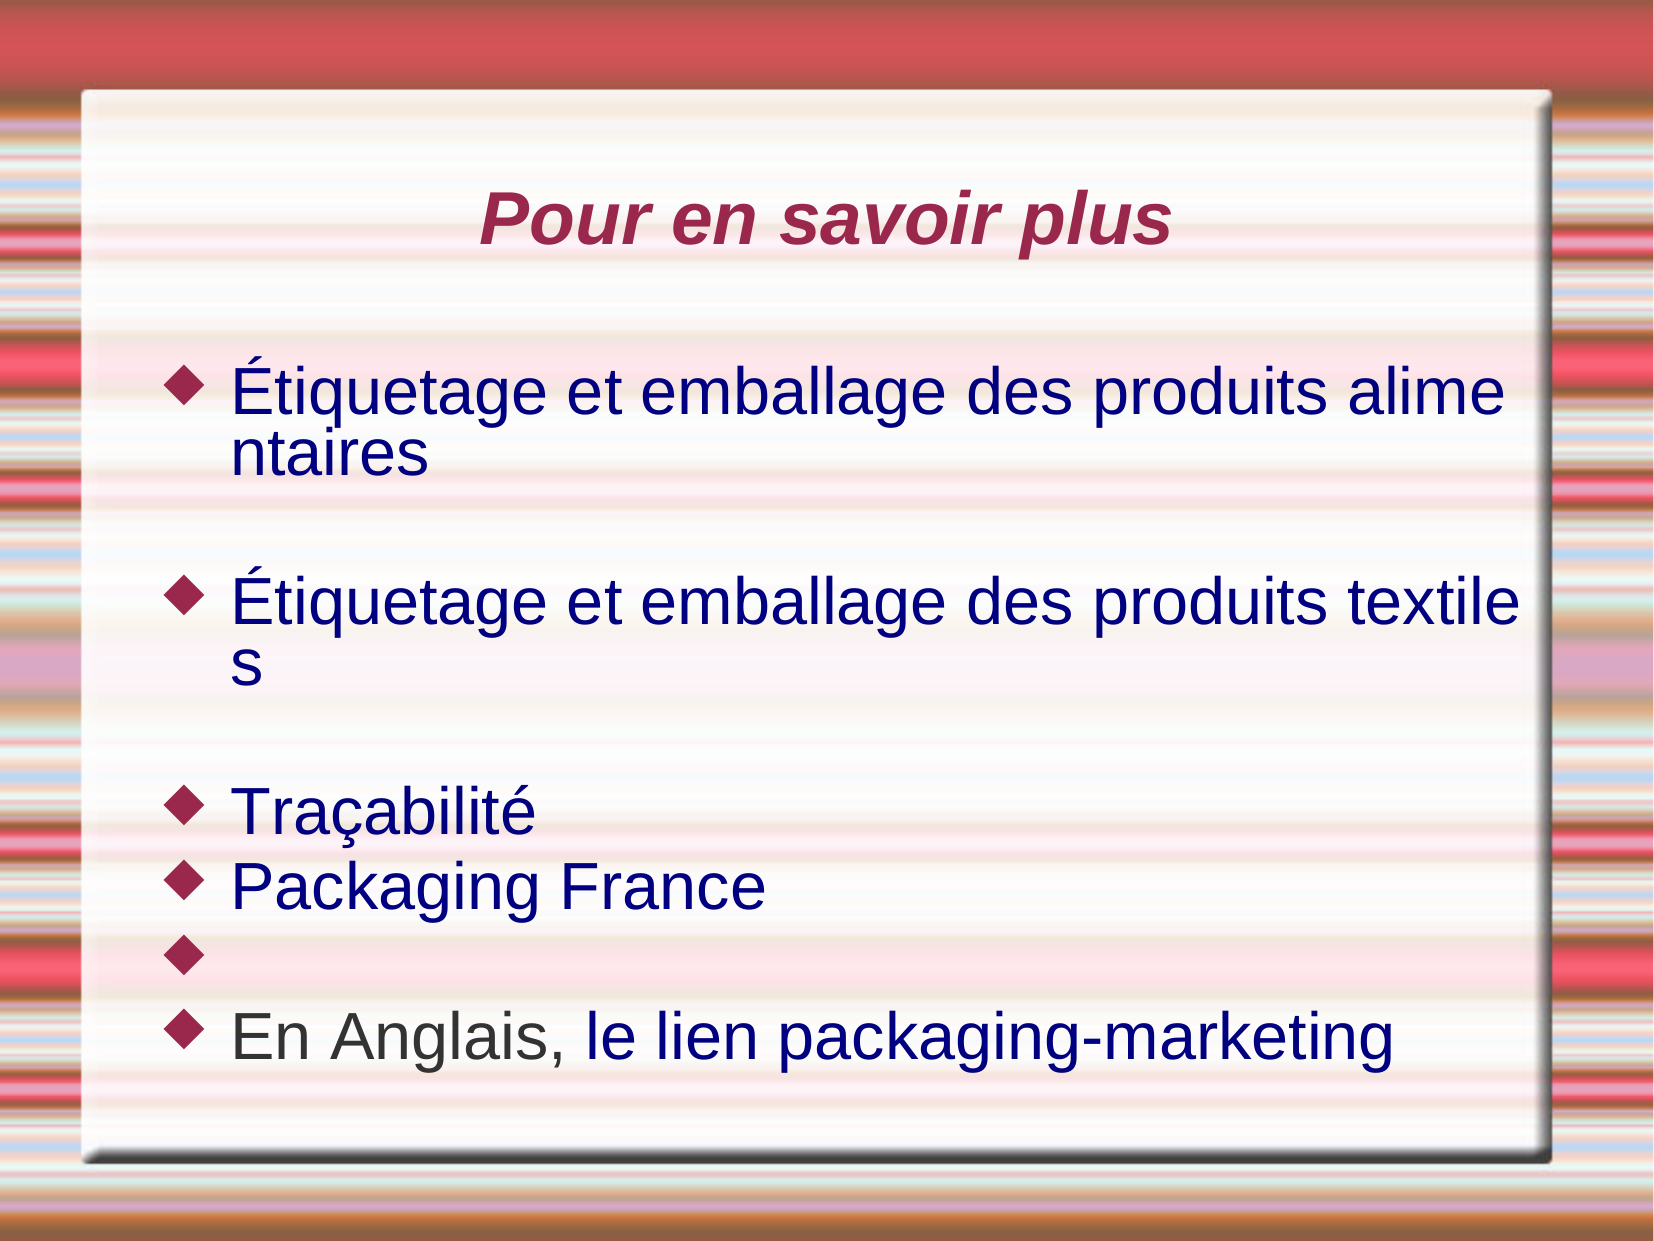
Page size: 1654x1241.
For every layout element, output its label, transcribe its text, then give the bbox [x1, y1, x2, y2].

picture [0, 0, 1654, 1241]
list Étiquetage et emballage des produits alimentaires Étiquetage et emballage des produits textiles Traçabilité Packaging France En Anglais, le lien packaging-marketing [147, 354, 1529, 1136]
title Pour en savoir plus [121, 114, 1534, 322]
